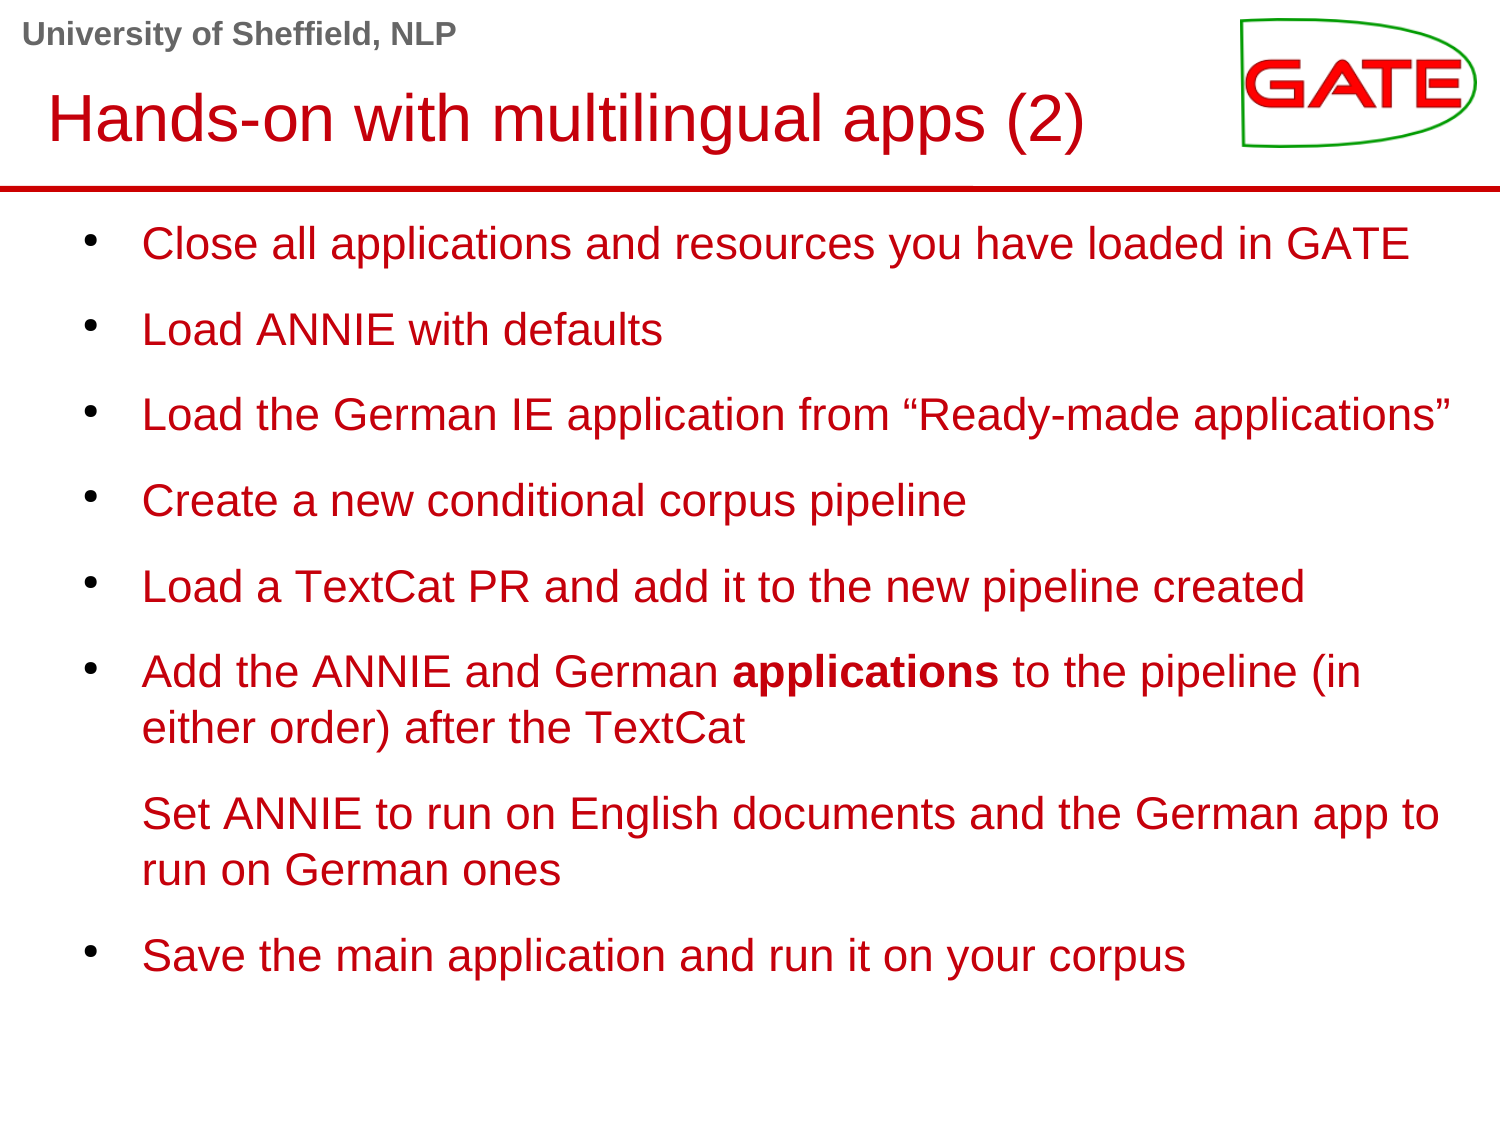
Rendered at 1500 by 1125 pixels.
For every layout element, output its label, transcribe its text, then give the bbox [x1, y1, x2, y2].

picture [1240, 18, 1477, 148]
list Close all applications and resources you have loaded in GATE Load ANNIE with defaults Load the German IE application from “Ready-made applications” Create a new conditional corpus pipeline Load a TextCat PR and add it to the new pipeline created Add the ANNIE and German applications to the pipeline (in either order) after the TextCat Set ANNIE to run on English documents and the German app to run on German ones Save the main application and run it on your corpus [82, 212, 1465, 1063]
title Hands-on with multilingual apps (2) [47, 59, 1241, 180]
